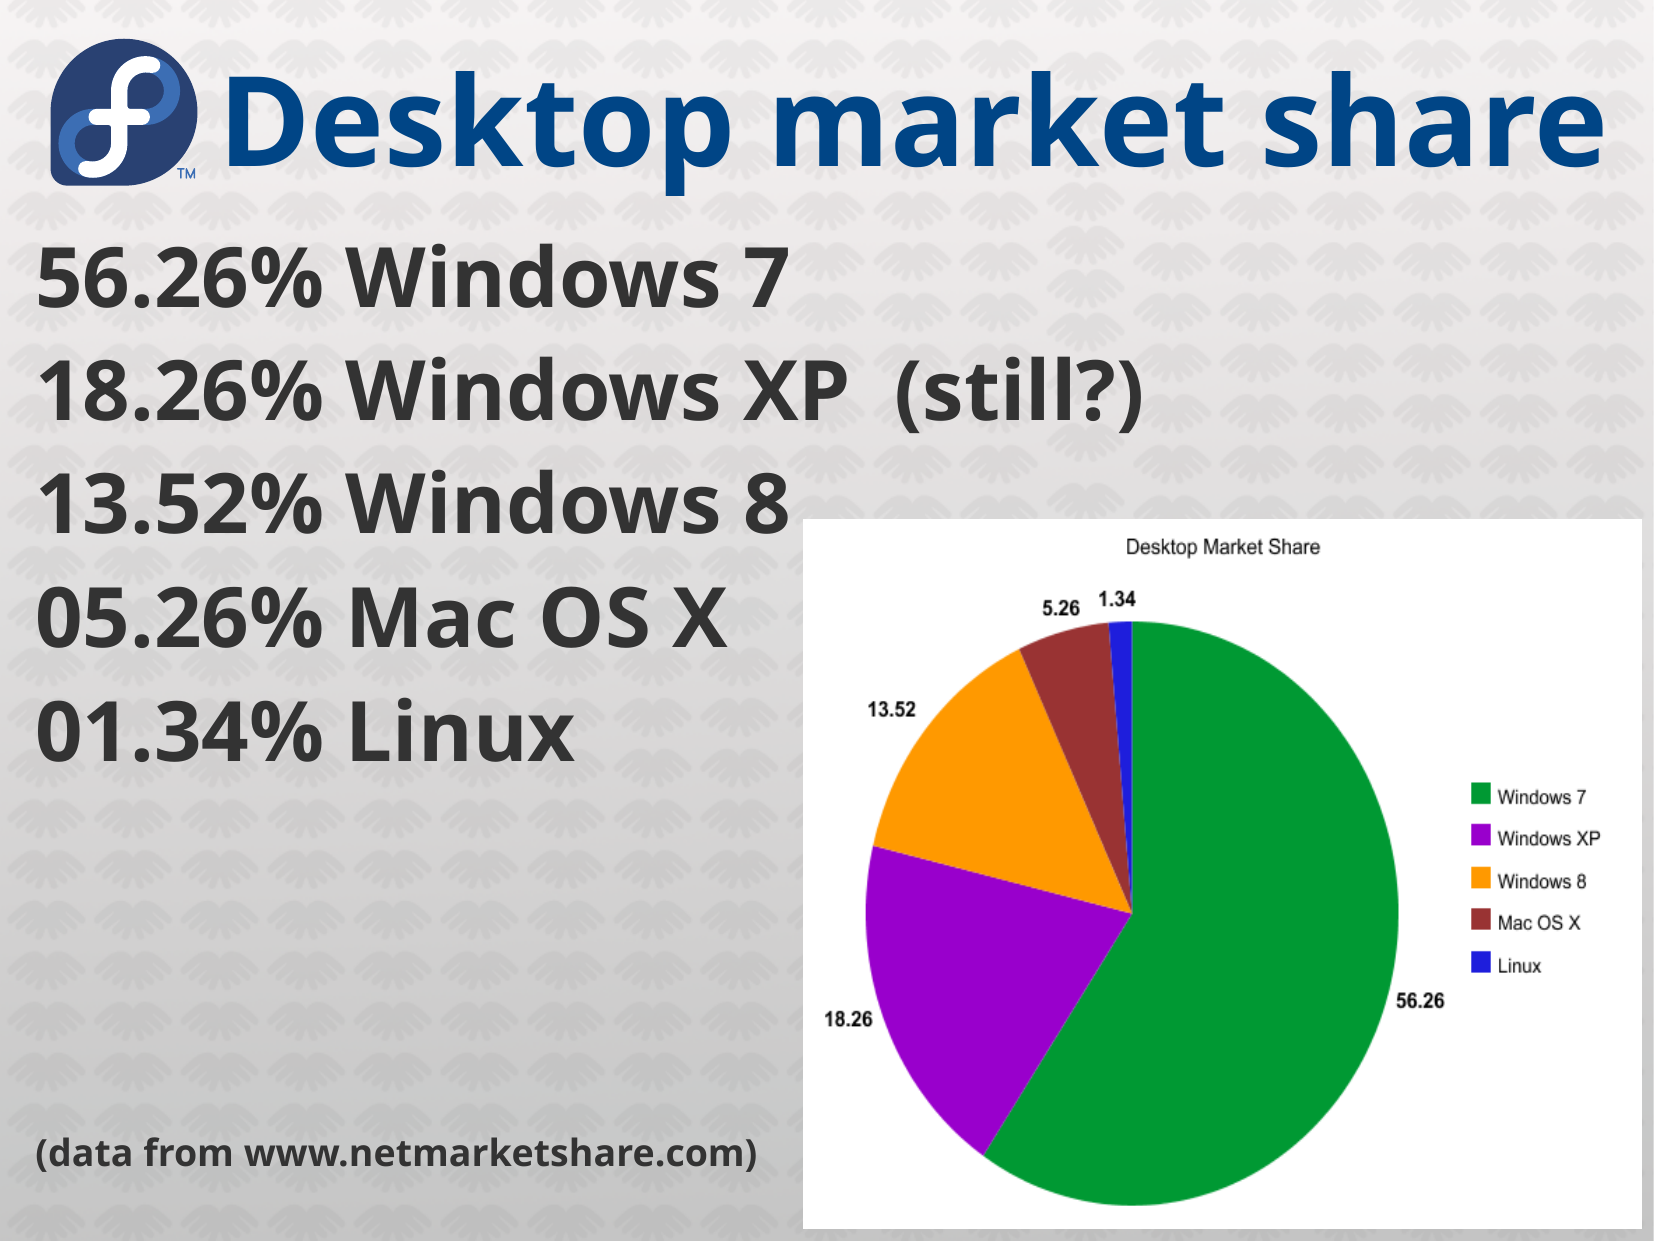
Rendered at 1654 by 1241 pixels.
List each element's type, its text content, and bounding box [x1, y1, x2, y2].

text_box 56.26% Windows 7 18.26% Windows XP (still?) 13.52% Windows 8 05.26% Mac OS X 01.34% Linux (data from www.netmarketshare.com) [35, 225, 1619, 1170]
title Desktop market share [272, 0, 1654, 264]
picture [0, 0, 1654, 1241]
